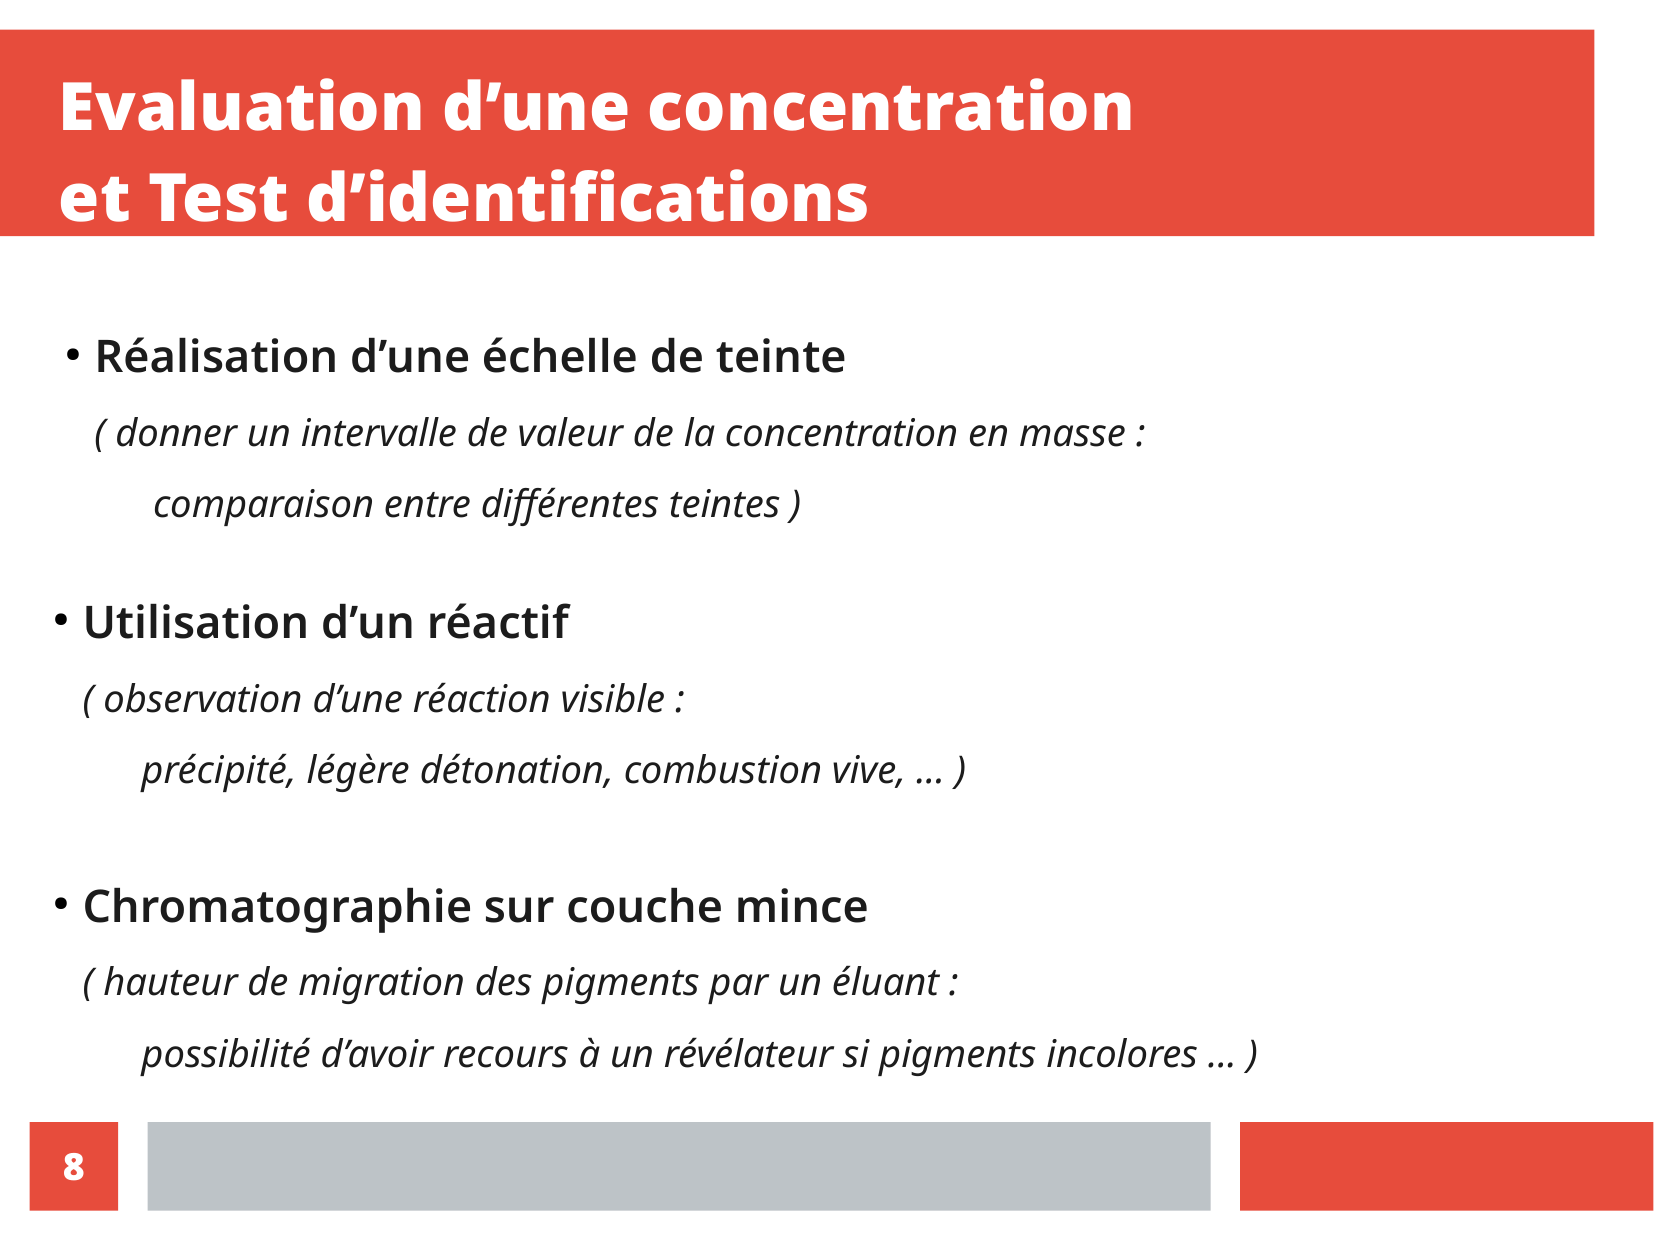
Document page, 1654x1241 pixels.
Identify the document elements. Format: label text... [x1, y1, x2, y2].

list Réalisation d’une échelle de teinte ( donner un intervalle de valeur de la concentration en masse : comparaison entre différentes teintes ) [64, 324, 1595, 532]
list Chromatographie sur couche mince ( hauteur de migration des pigments par un éluant : possibilité d’avoir recours à un révélateur si pigments incolores ... ) [53, 874, 1583, 1081]
title Evaluation d’une concentration et Test d’identifications [59, 59, 1595, 207]
list Utilisation d’un réactif ( observation d’une réaction visible : précipité, légère détonation, combustion vive, ... ) [53, 590, 1583, 798]
